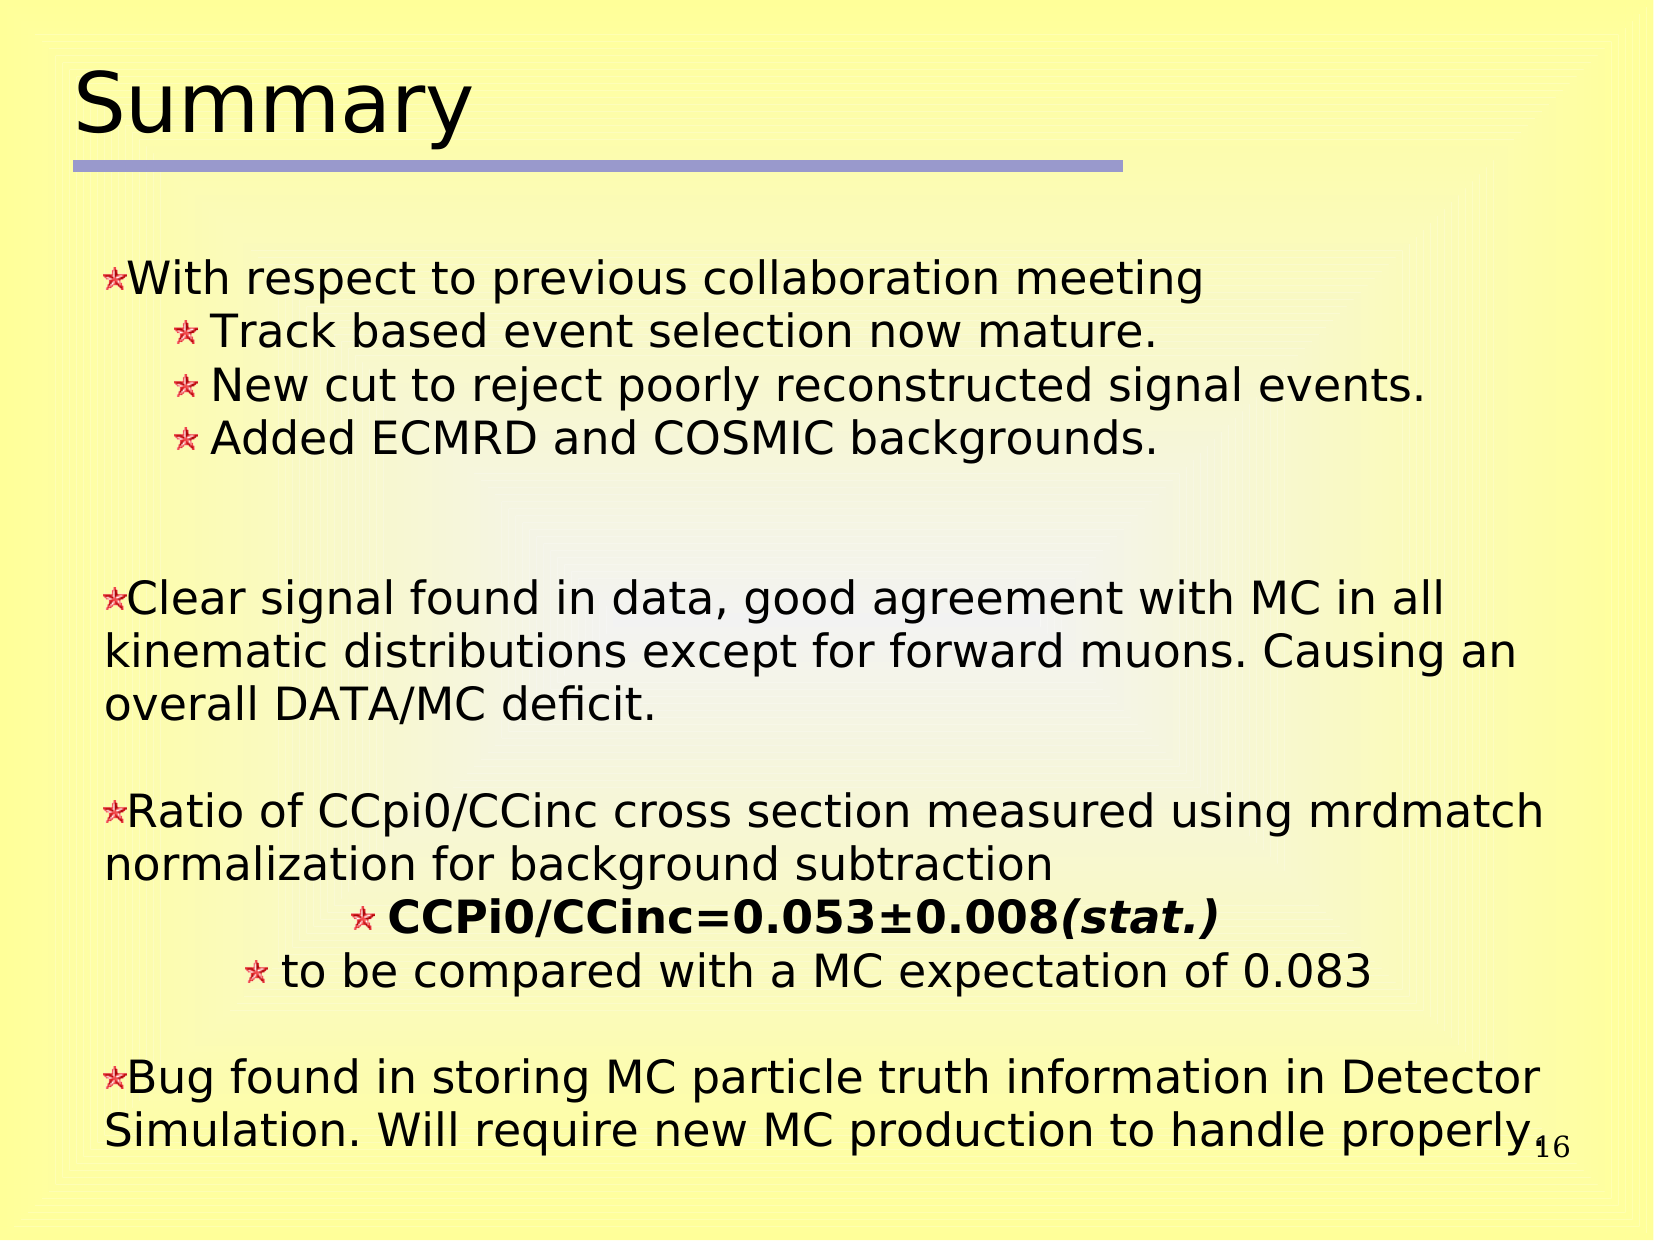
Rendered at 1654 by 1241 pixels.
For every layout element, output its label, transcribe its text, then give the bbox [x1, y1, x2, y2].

text_box With respect to previous collaboration meeting Track based event selection now mature. New cut to reject poorly reconstructed signal events. Added ECMRD and COSMIC backgrounds. Clear signal found in data, good agreement with MC in all kinematic distributions except for forward muons. Causing an overall DATA/MC deficit. Ratio of CCpi0/CCinc cross section measured using mrdmatch normalization for background subtraction CCPi0/CCinc=0.053±0.008(stat.) to be compared with a MC expectation of 0.083 Bug found in storing MC particle truth information in Detector Simulation. Will require new MC production to handle properly. [88, 244, 1567, 1241]
title Summary [73, 0, 1562, 208]
